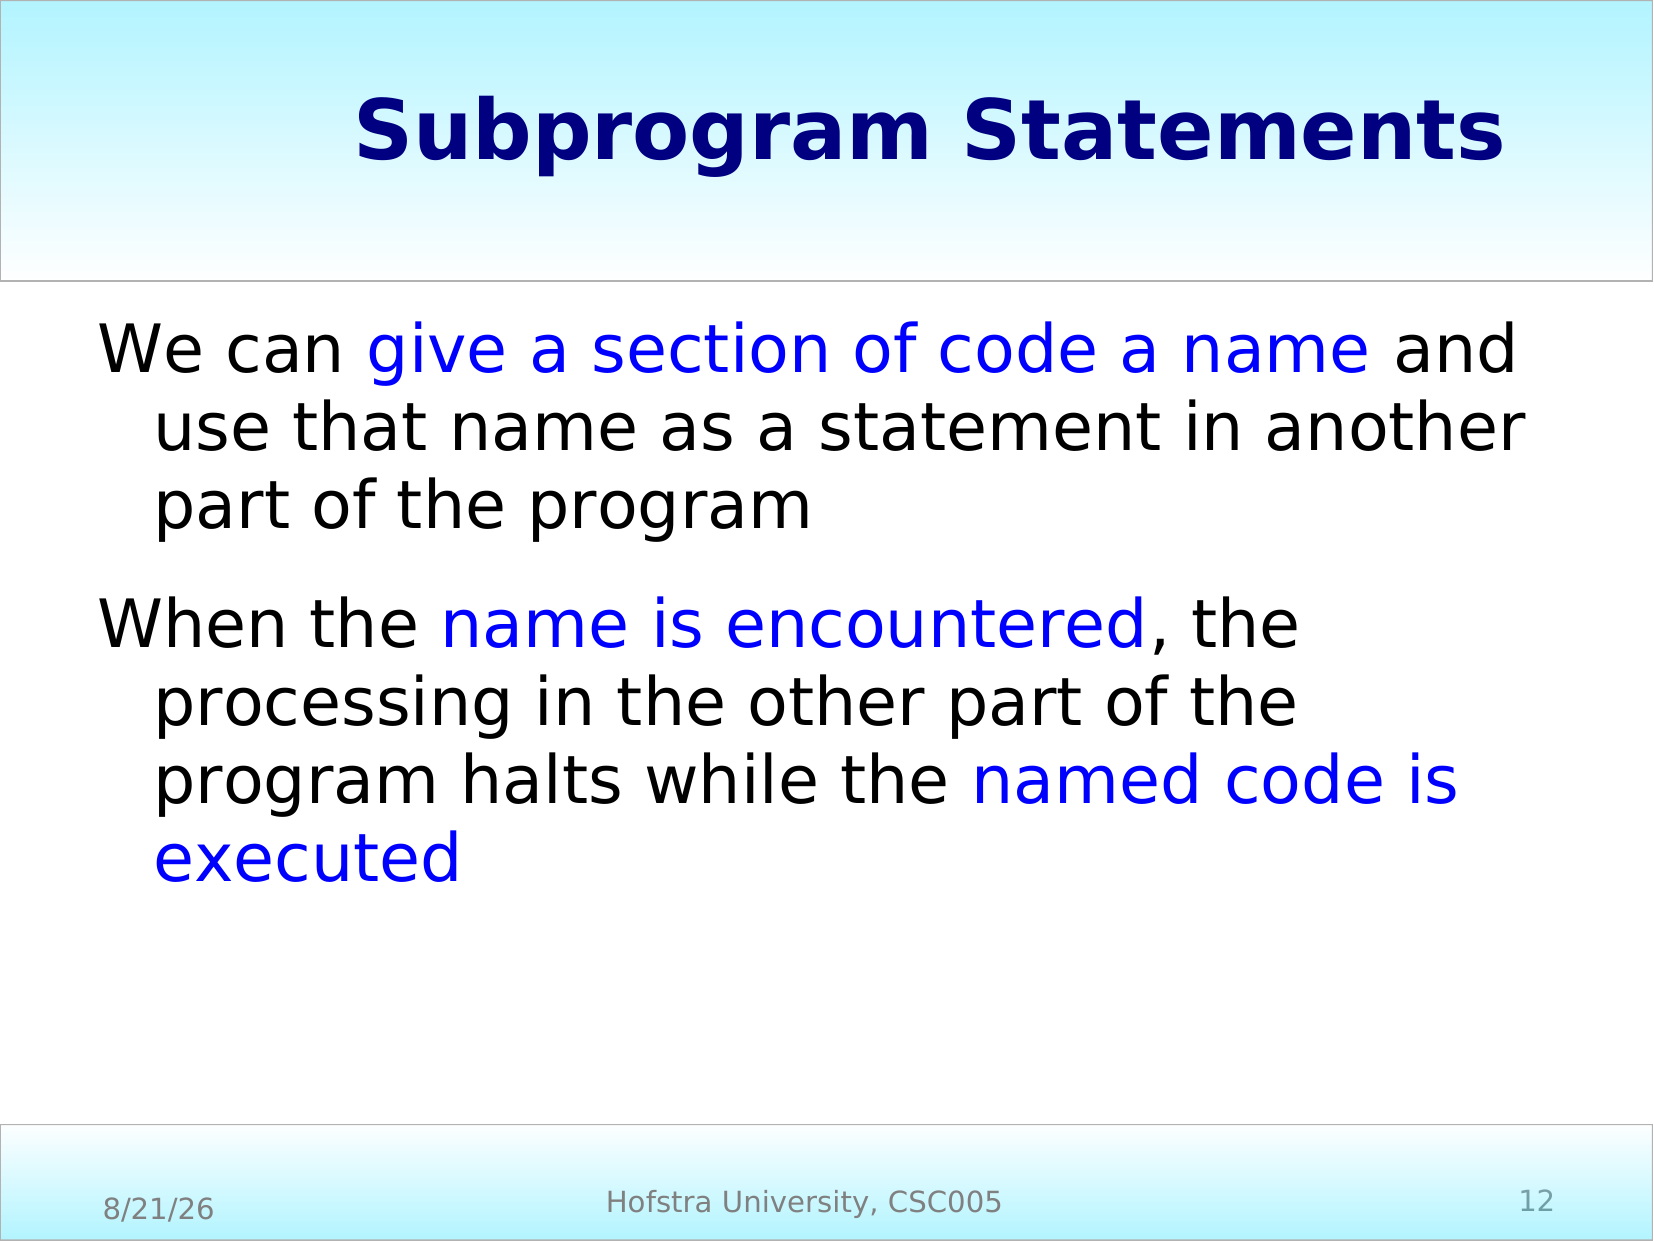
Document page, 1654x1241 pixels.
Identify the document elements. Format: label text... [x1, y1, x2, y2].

list We can give a section of code a name and use that name as a statement in another part of the program When the name is encountered, the processing in the other part of the program halts while the named code is executed [82, 303, 1571, 1131]
title Subprogram Statements [247, 27, 1612, 235]
